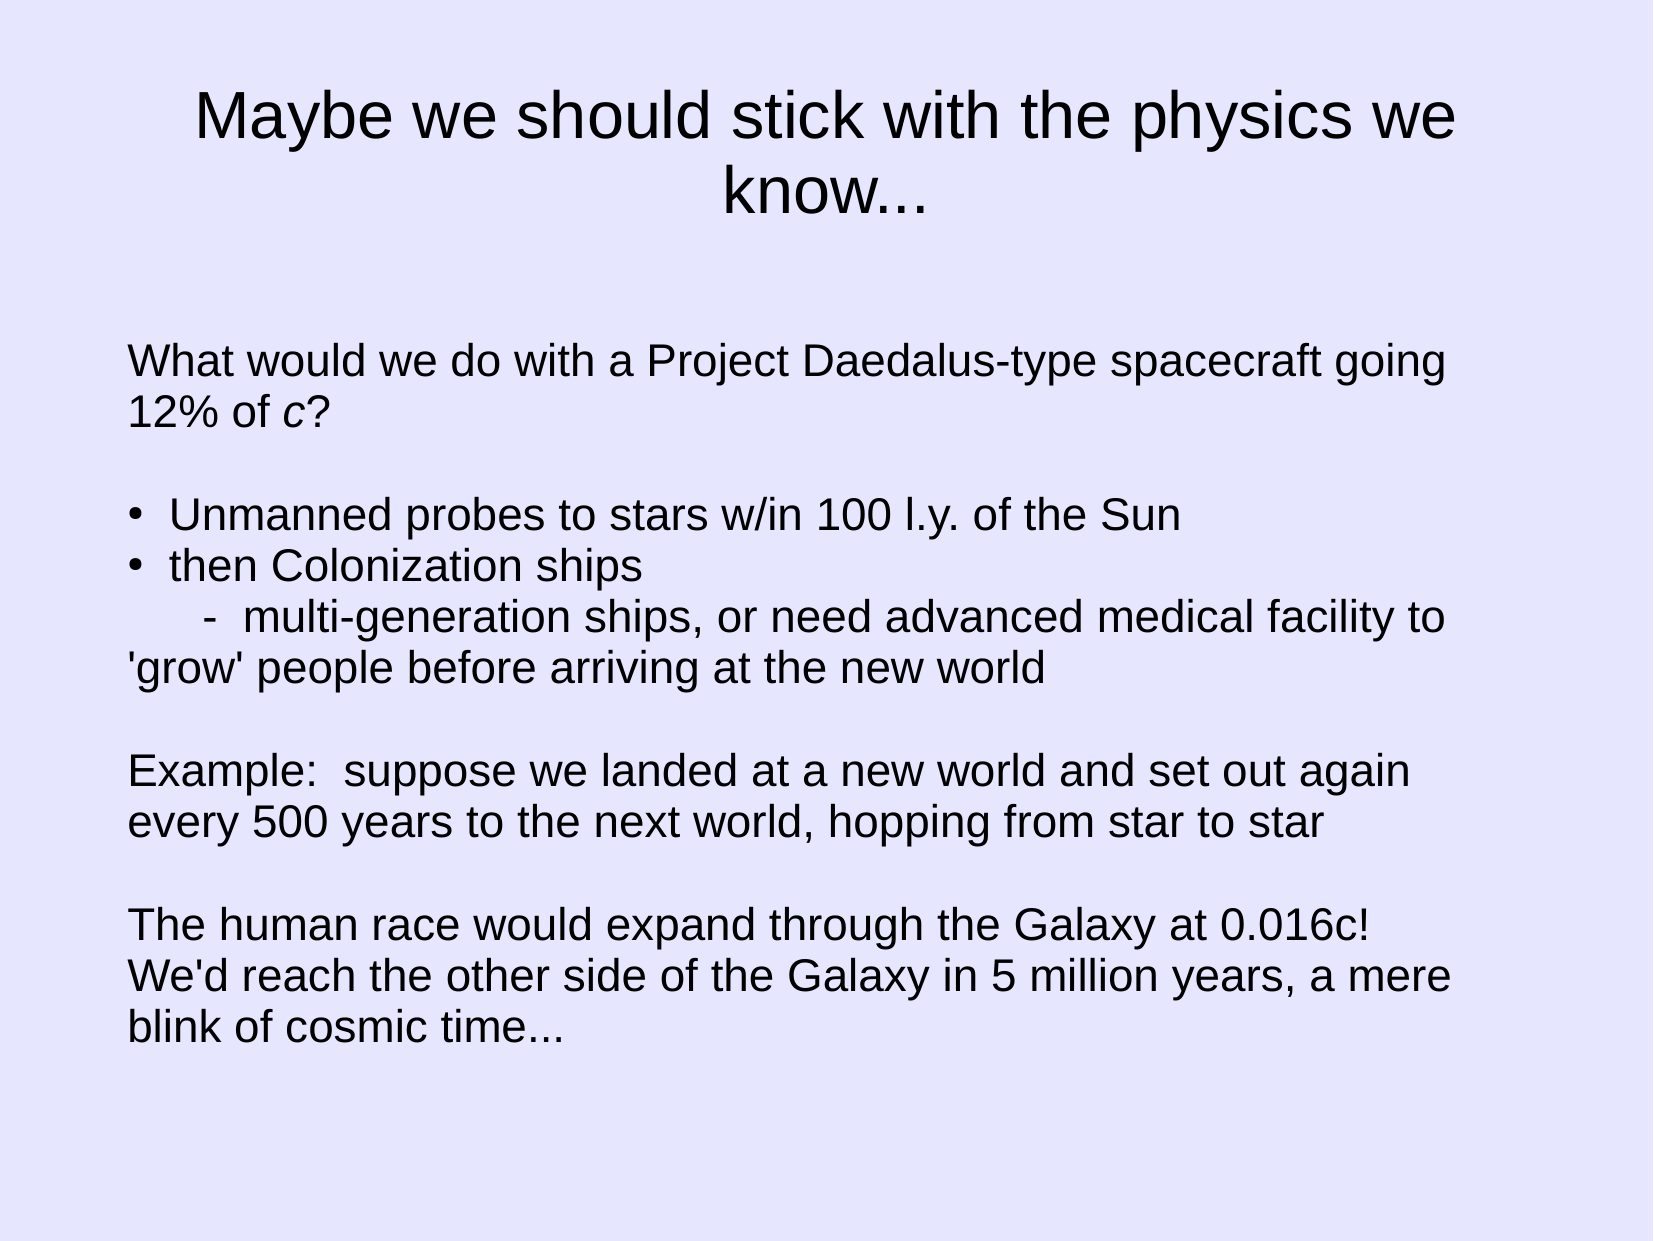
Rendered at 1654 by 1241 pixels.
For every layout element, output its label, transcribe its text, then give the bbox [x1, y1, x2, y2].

text_box What would we do with a Project Daedalus-type spacecraft going 12% of c? Unmanned probes to stars w/in 100 l.y. of the Sun then Colonization ships - multi-generation ships, or need advanced medical facility to 'grow' people before arriving at the new world Example: suppose we landed at a new world and set out again every 500 years to the next world, hopping from star to star The human race would expand through the Galaxy at 0.016c! We'd reach the other side of the Galaxy in 5 million years, a mere blink of cosmic time... [112, 327, 1501, 1112]
title Maybe we should stick with the physics we know... [82, 56, 1571, 250]
